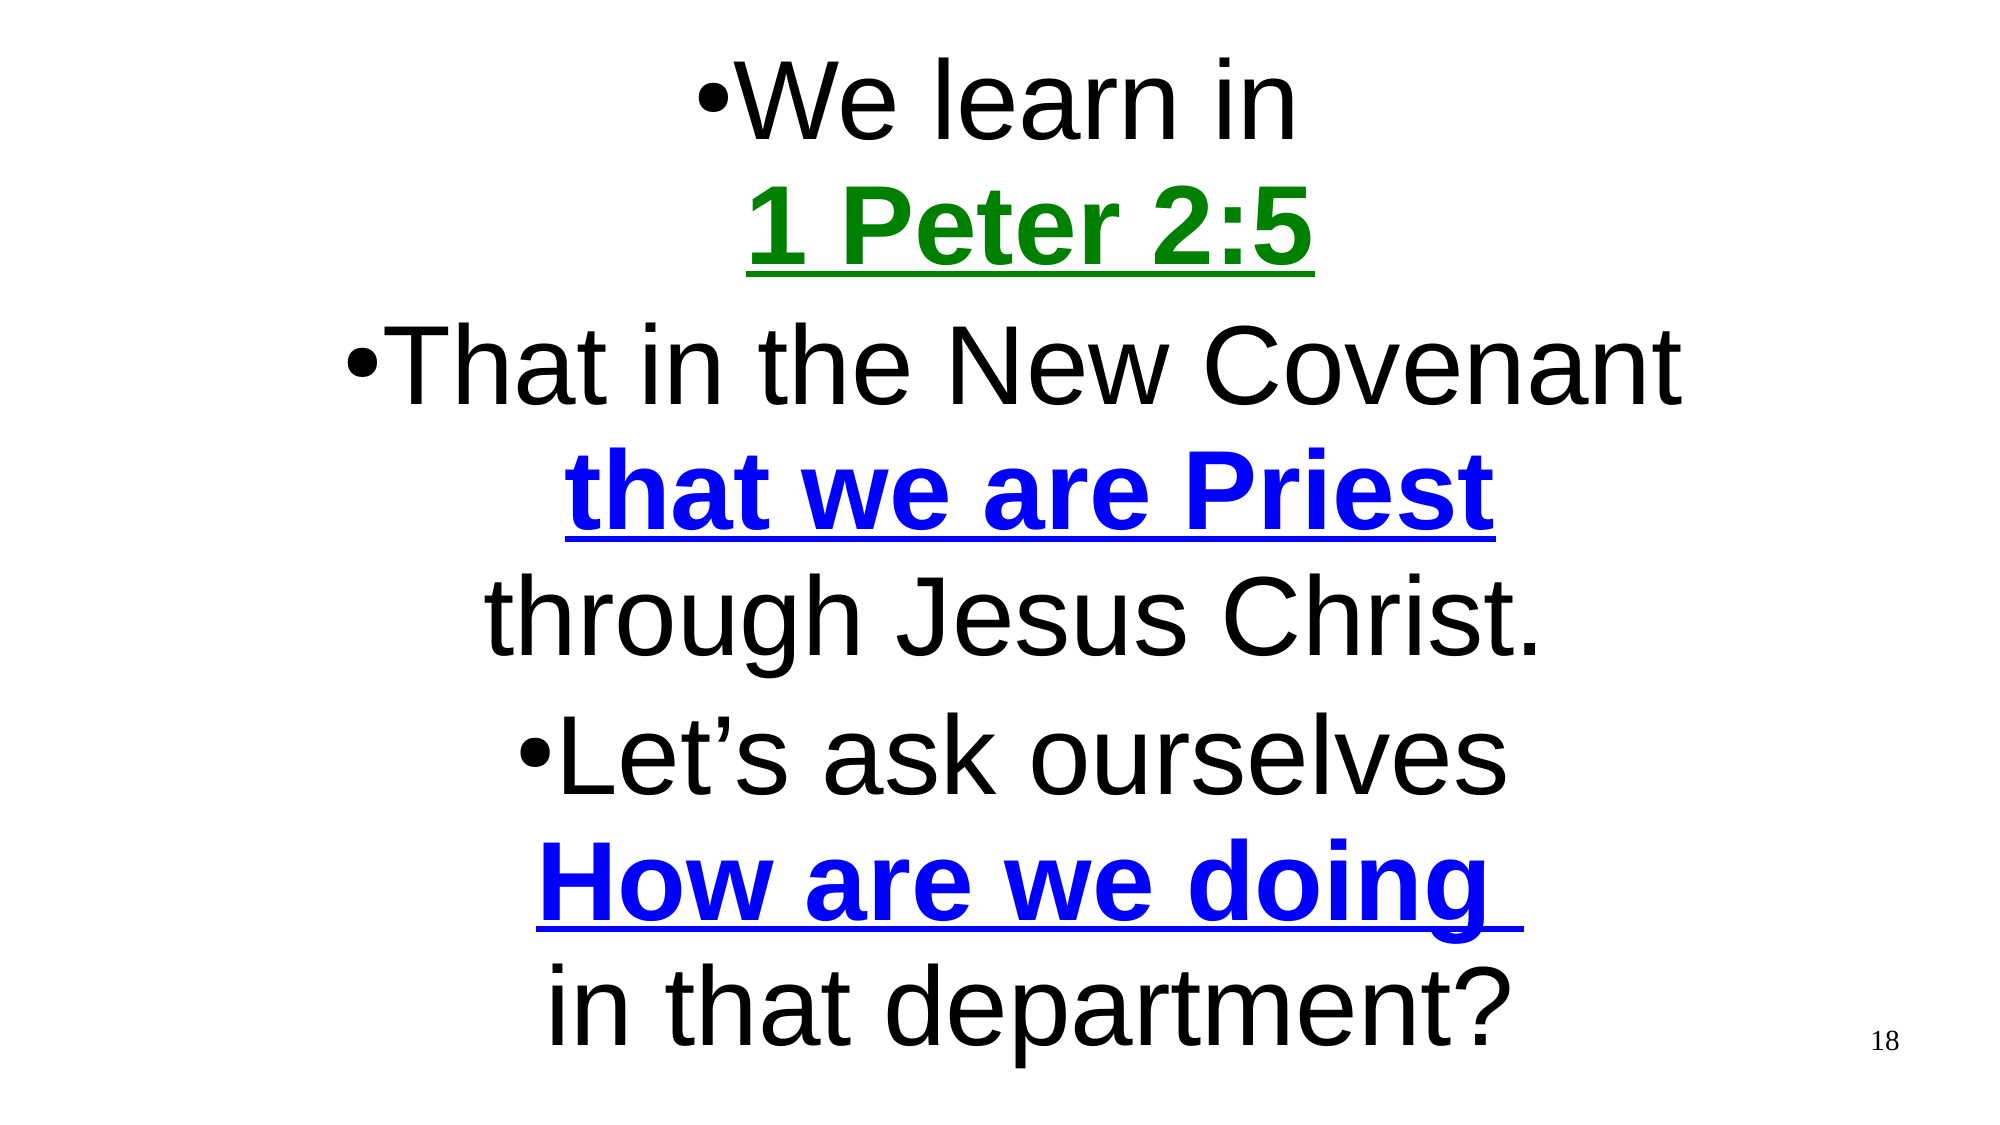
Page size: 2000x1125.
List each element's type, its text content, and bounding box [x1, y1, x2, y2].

list We learn in 1 Peter 2:5 That in the New Covenant that we are Priest through Jesus Christ. Let’s ask ourselves How are we doing in that department? [37, 37, 1988, 1088]
